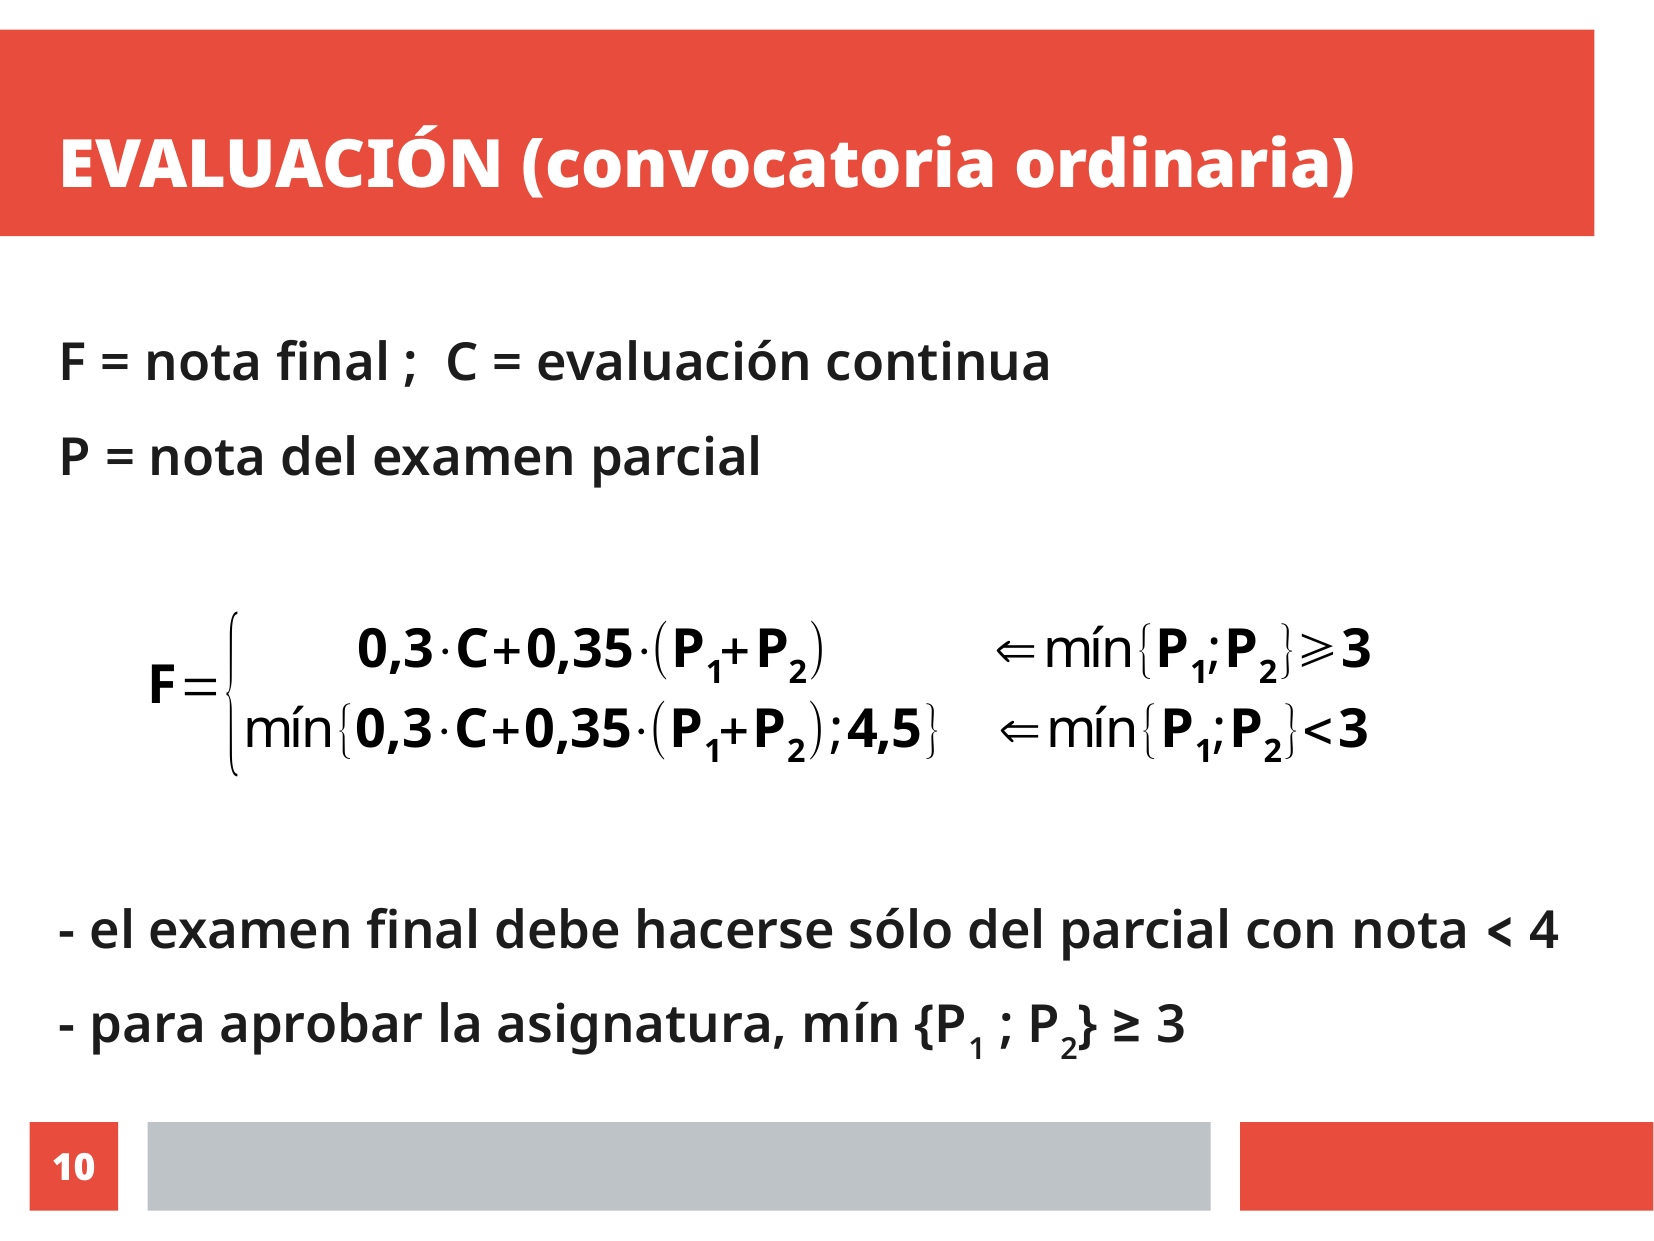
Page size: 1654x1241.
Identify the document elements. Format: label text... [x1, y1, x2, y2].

chart [141, 608, 1380, 779]
list F = nota final ; C = evaluación continua P = nota del examen parcial - el examen final debe hacerse sólo del parcial con nota < 4 - para aprobar la asignatura, mín {P1 ; P2} ≥ 3 [59, 324, 1565, 1093]
title EVALUACIÓN (convocatoria ordinaria) [59, 59, 1595, 207]
